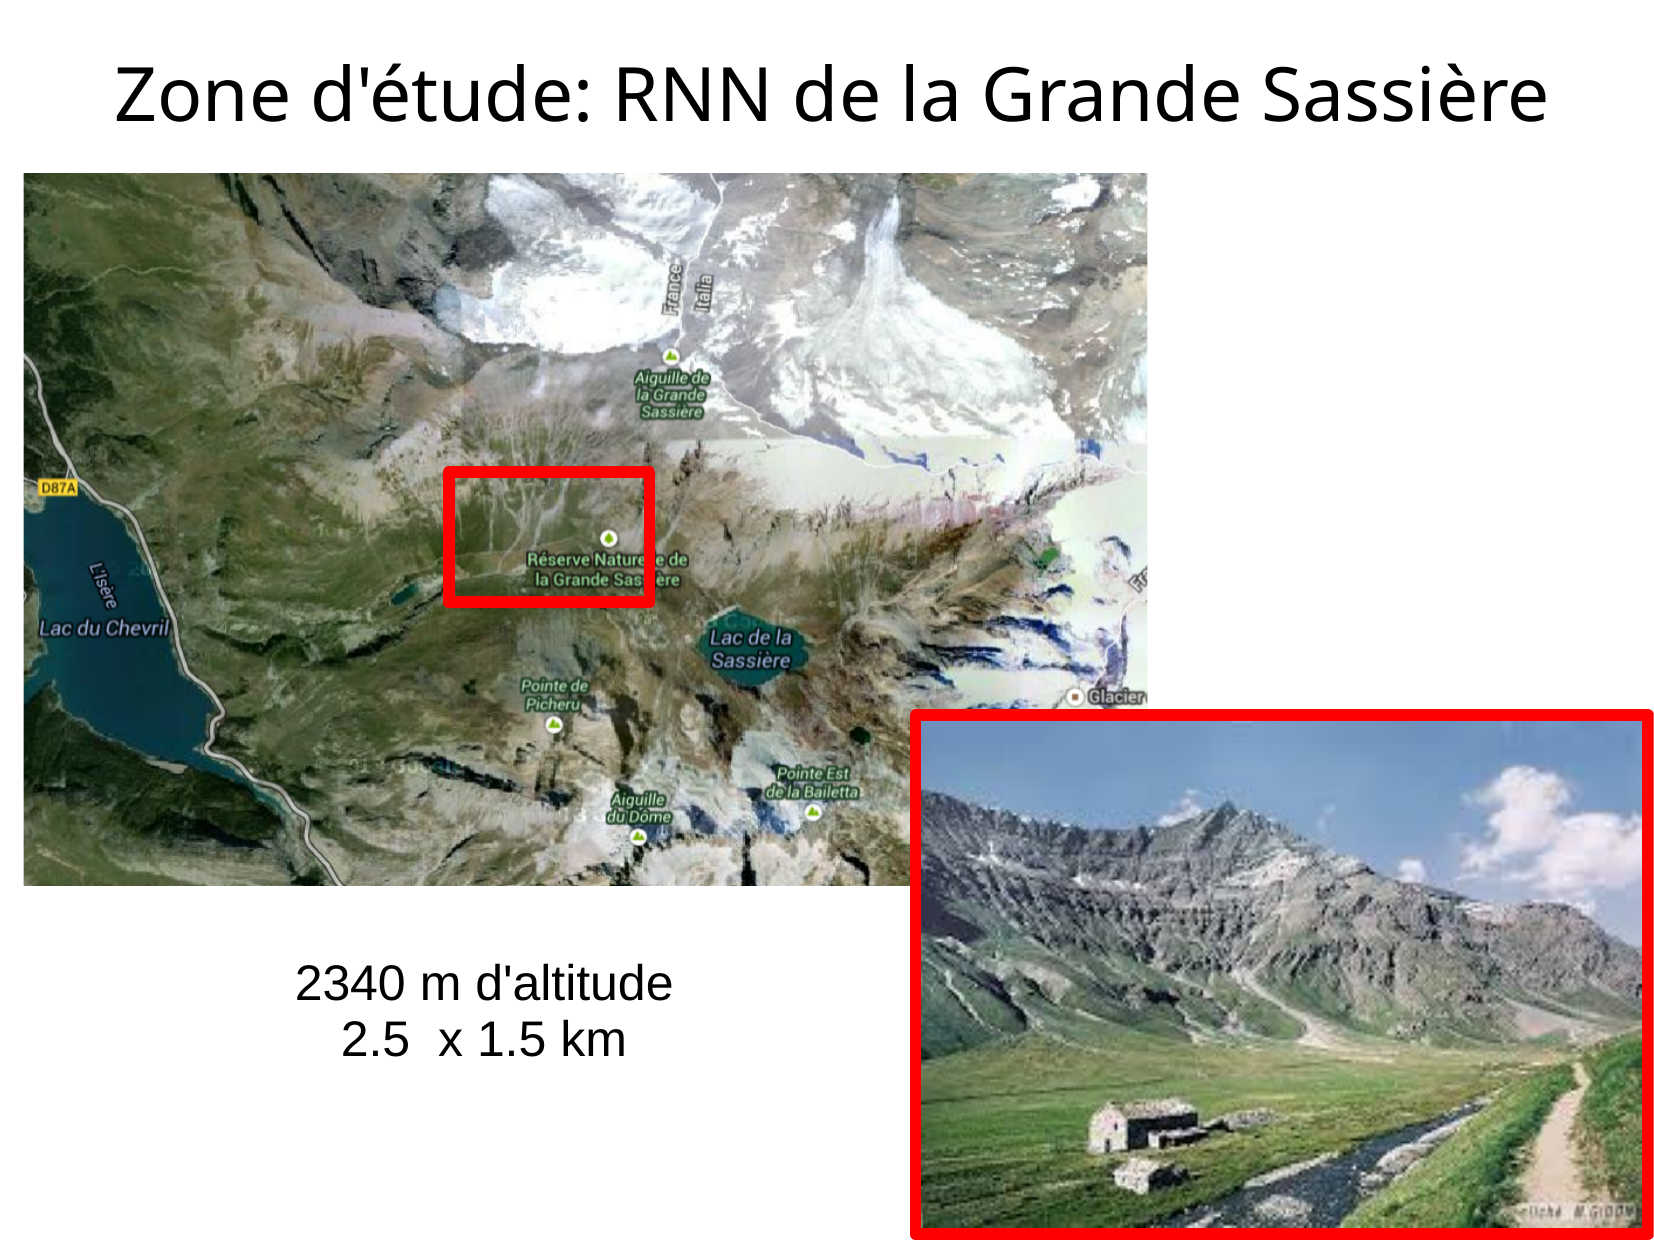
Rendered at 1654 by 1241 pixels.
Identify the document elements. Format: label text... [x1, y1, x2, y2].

title Zone d'étude: RNN de la Grande Sassière [0, 0, 1654, 202]
picture [23, 202, 1148, 886]
text_box 2340 m d'altitude 2.5 x 1.5 km [259, 944, 709, 1087]
picture [921, 721, 1642, 1229]
